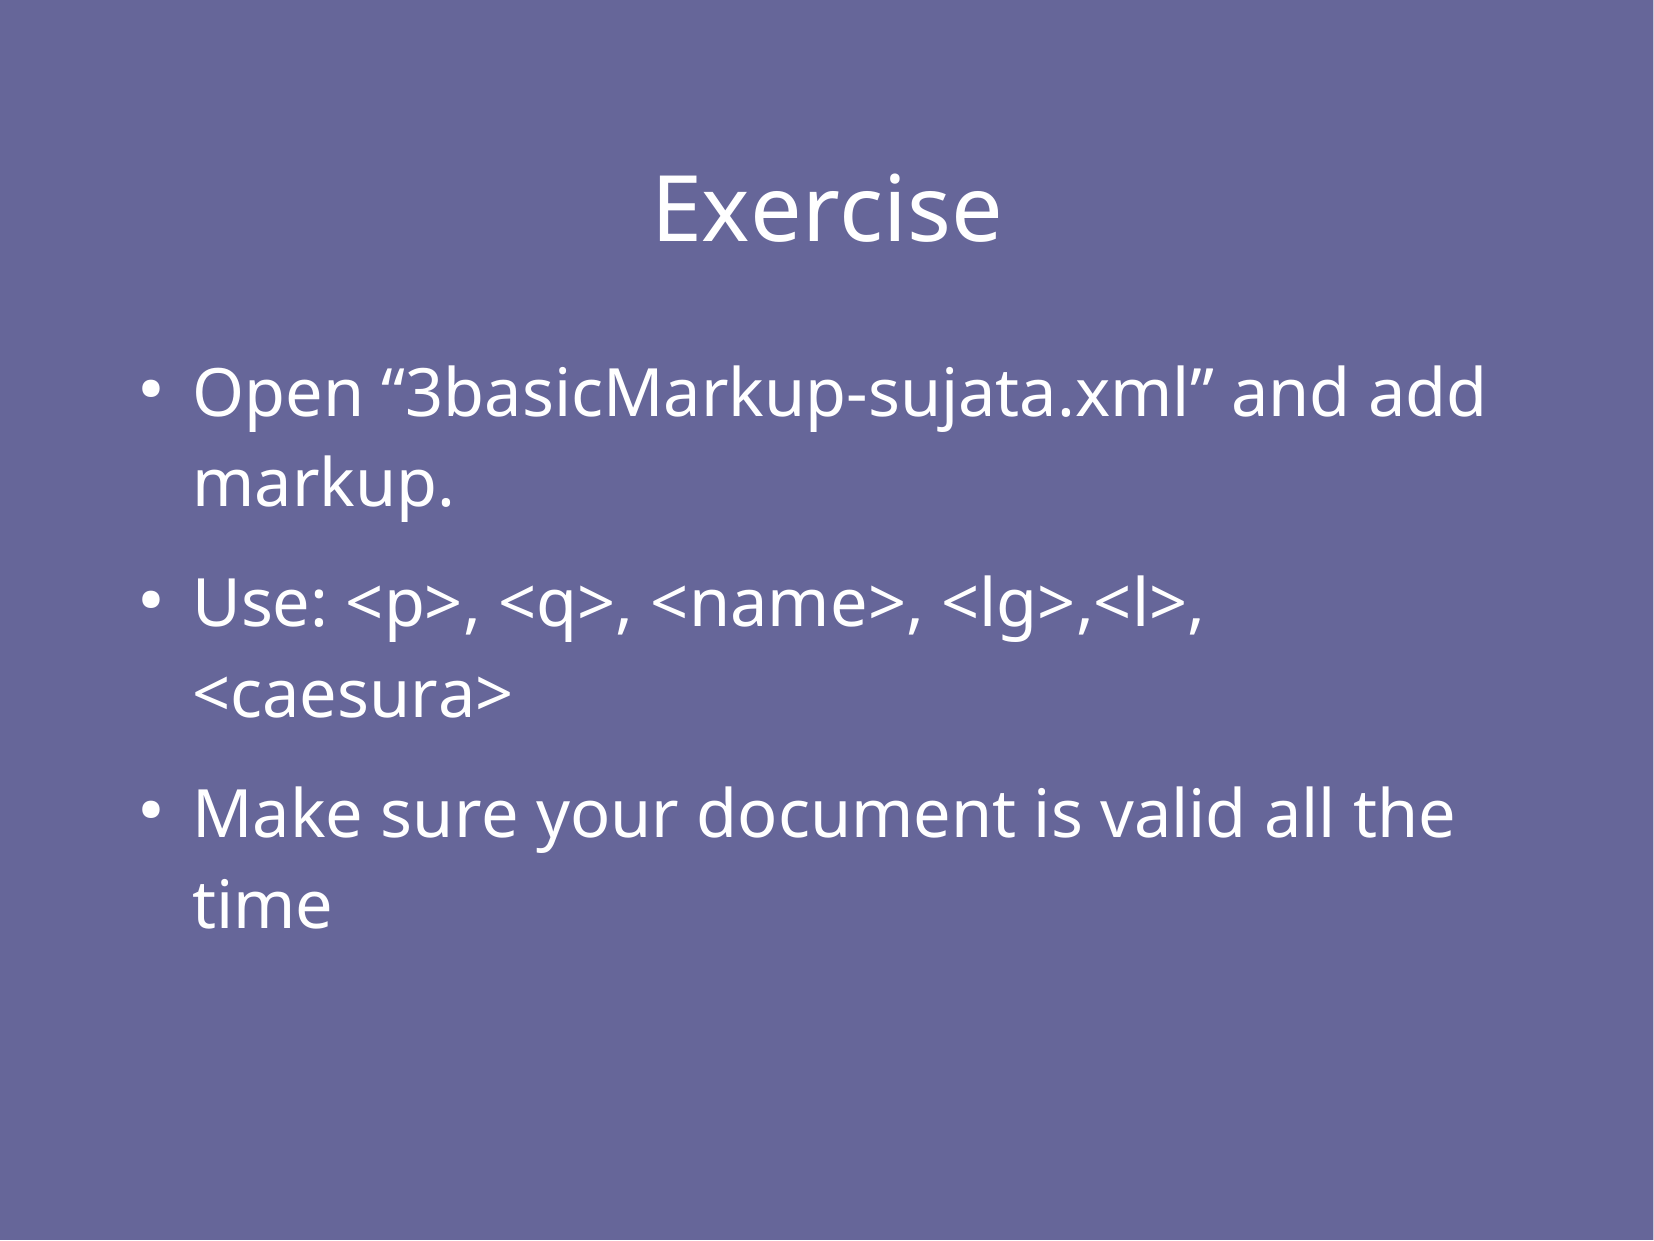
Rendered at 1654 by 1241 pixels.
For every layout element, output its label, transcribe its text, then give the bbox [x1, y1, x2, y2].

list Open “3basicMarkup-sujata.xml” and add markup. Use: <p>, <q>, <name>, <lg>,<l>, <caesura> Make sure your document is valid all the time [121, 344, 1534, 1127]
title Exercise [121, 102, 1534, 310]
